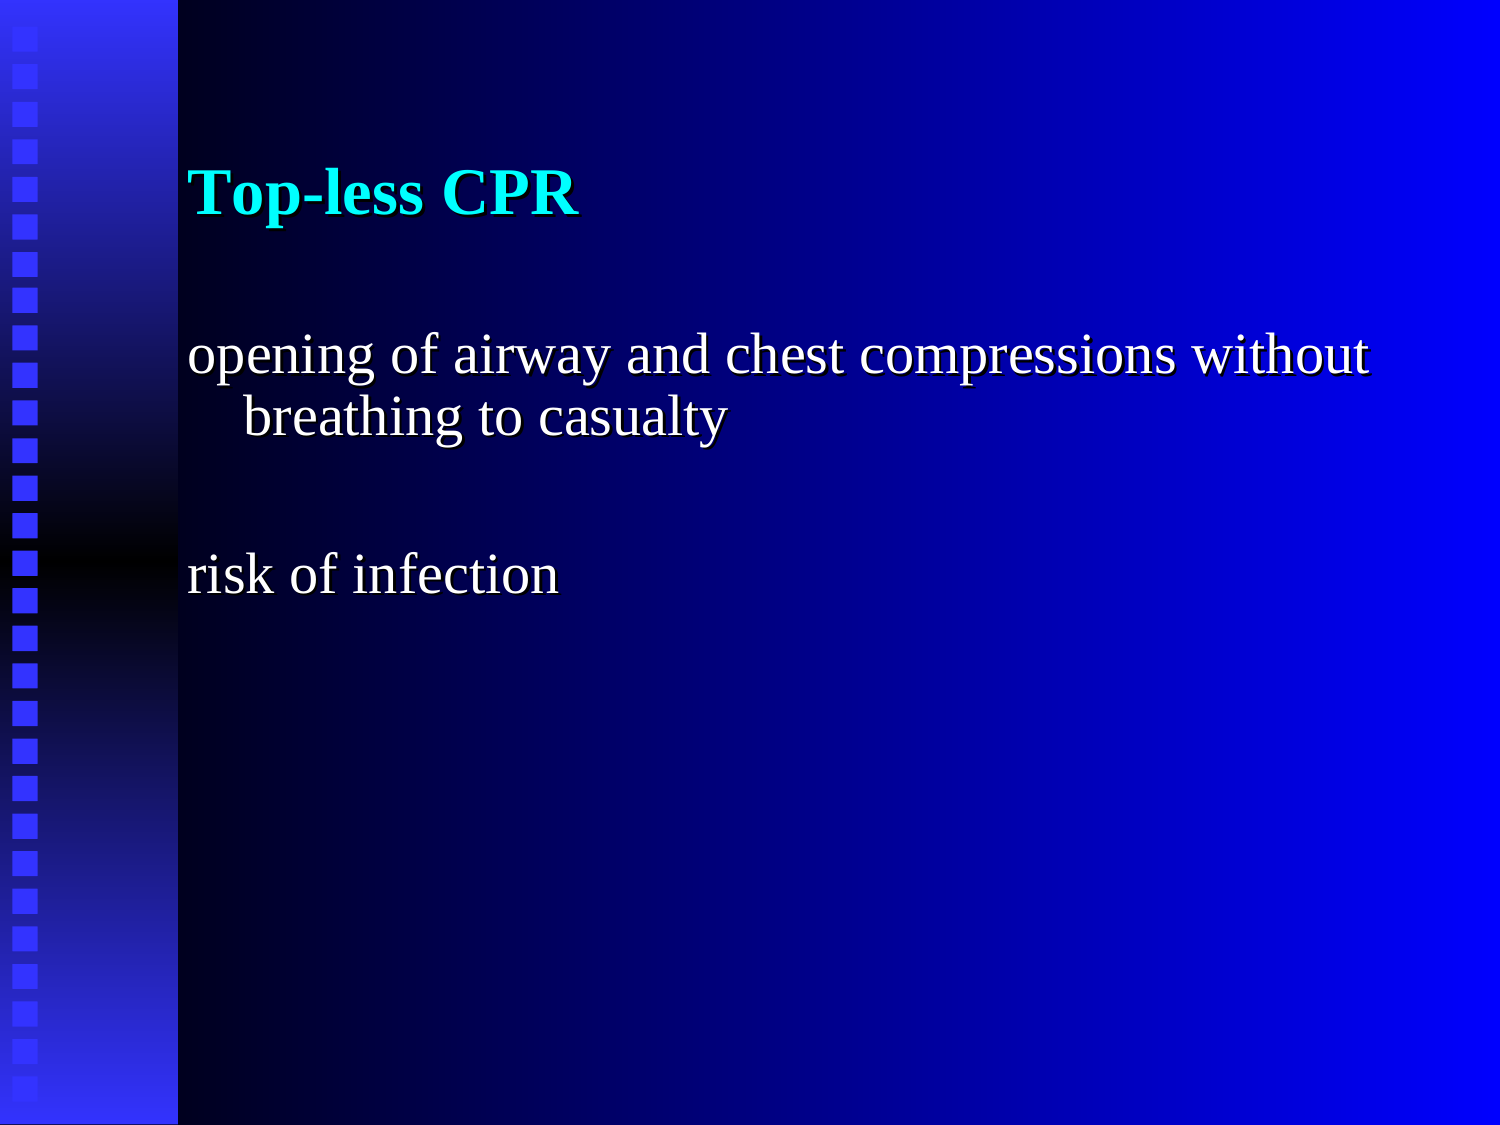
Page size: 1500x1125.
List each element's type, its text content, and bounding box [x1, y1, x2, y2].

title Top-less CPR [187, 99, 1463, 288]
list opening of airway and chest compressions without breathing to casualty risk of infection [187, 324, 1463, 1001]
